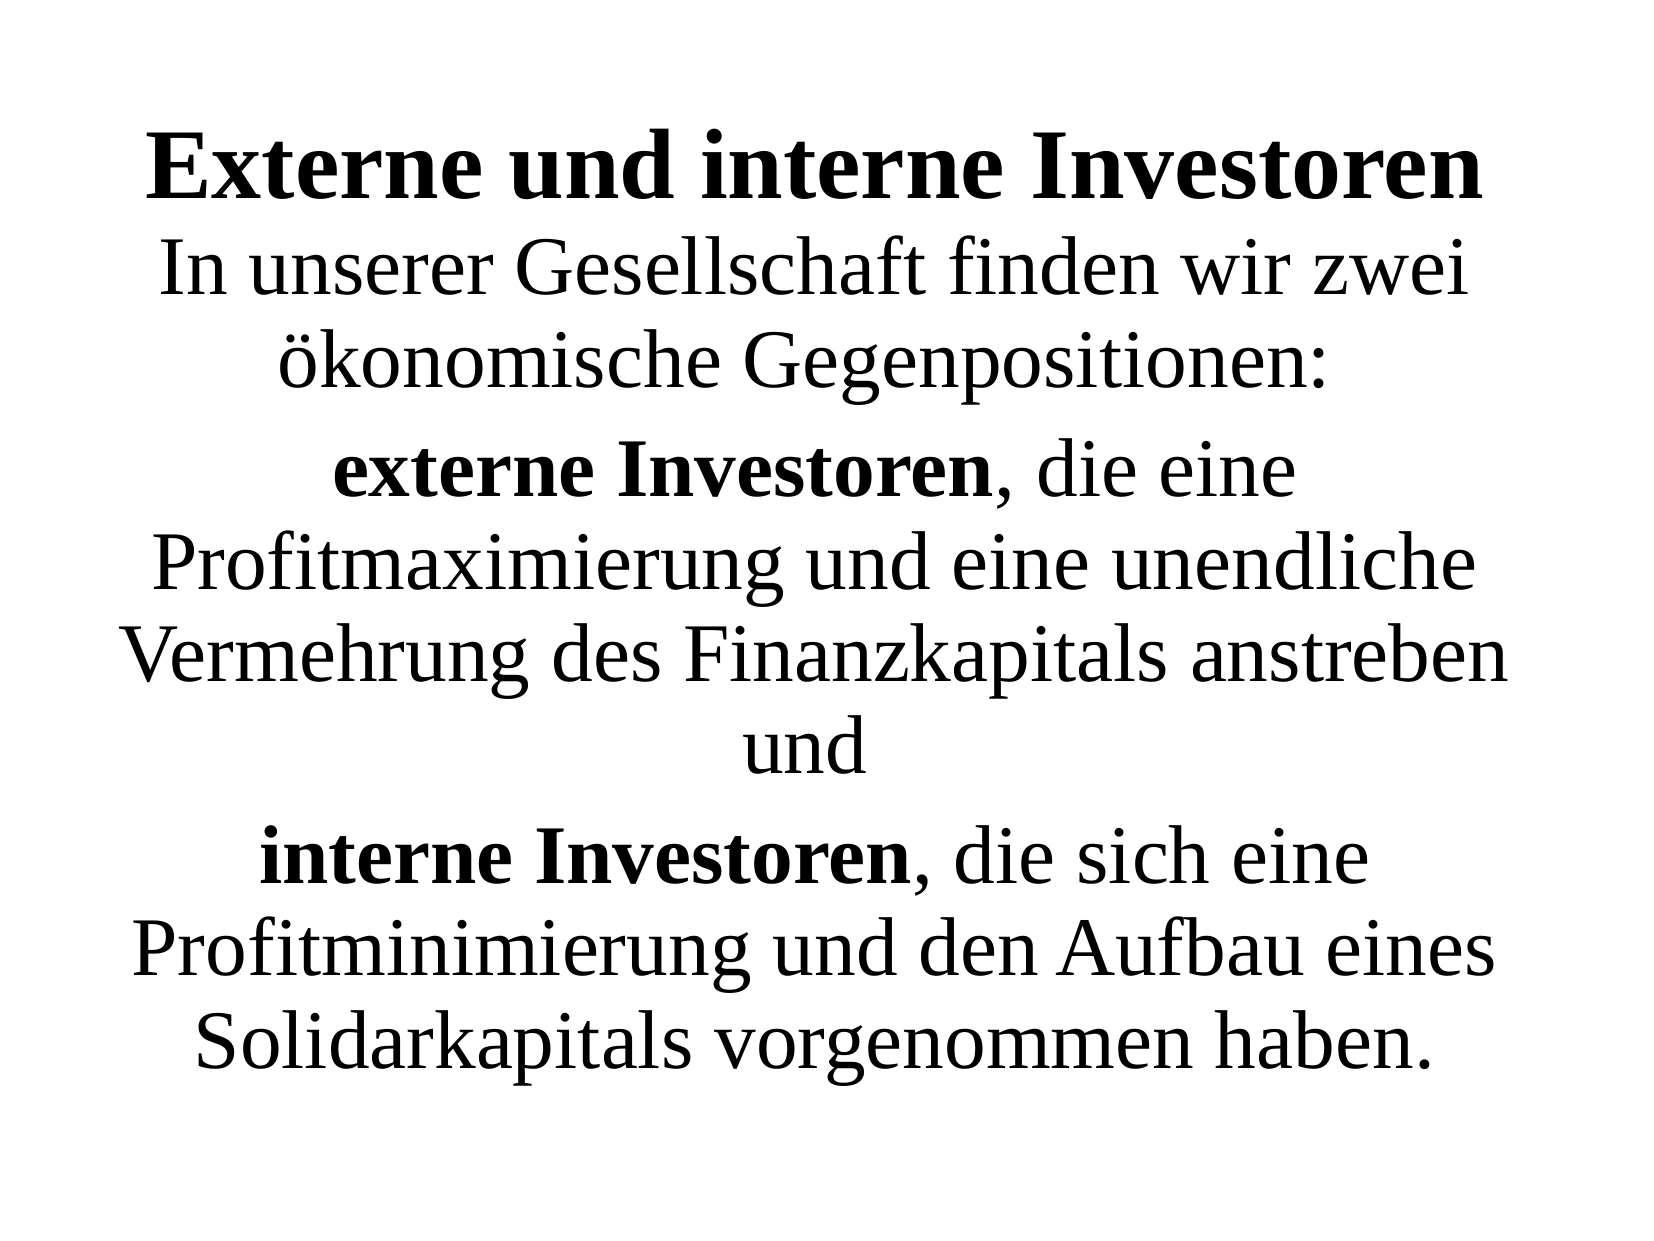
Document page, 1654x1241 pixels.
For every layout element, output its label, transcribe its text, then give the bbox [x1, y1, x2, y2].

text_box Externe und interne Investoren In unserer Gesellschaft finden wir zwei ökonomische Gegenpositionen: externe Investoren, die eine Profitmaximierung und eine unendliche Vermehrung des Finanzkapitals anstreben und interne Investoren, die sich eine Profitminimierung und den Aufbau eines Solidarkapitals vorgenommen haben. [104, 102, 1553, 1097]
